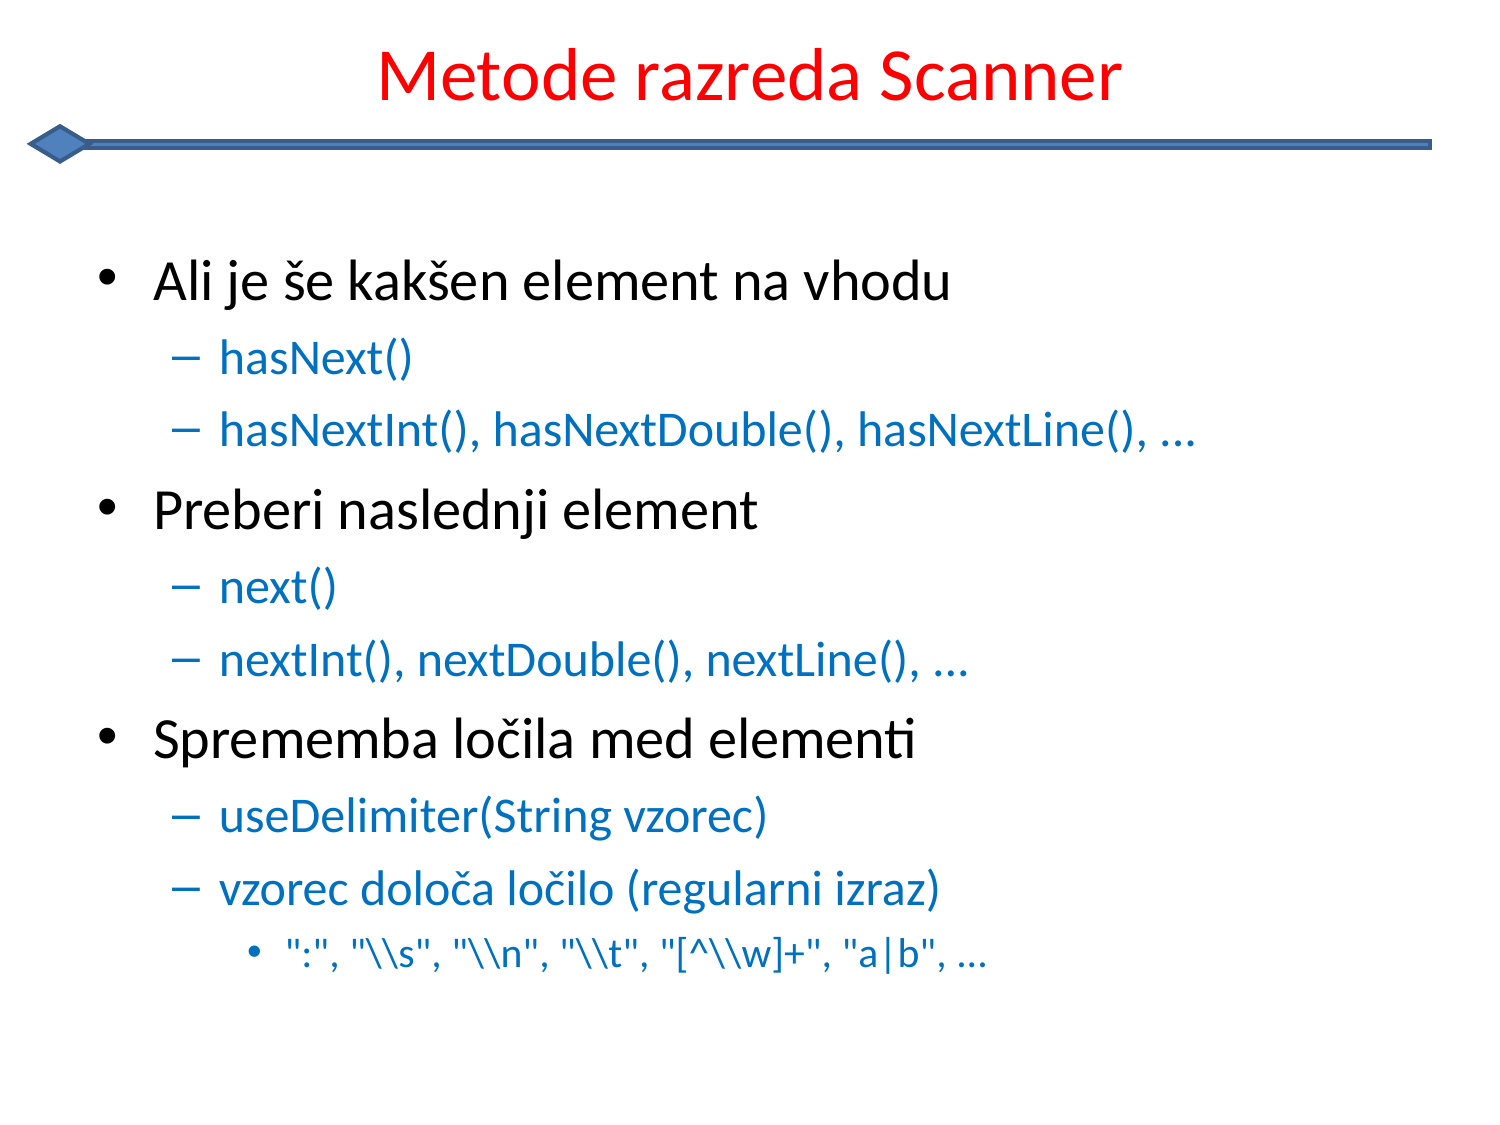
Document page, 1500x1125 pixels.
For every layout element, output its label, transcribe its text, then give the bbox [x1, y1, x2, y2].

list Ali je še kakšen element na vhodu hasNext() hasNextInt(), hasNextDouble(), hasNextLine(), ... Preberi naslednji element next() nextInt(), nextDouble(), nextLine(), ... Sprememba ločila med elementi useDelimiter(String vzorec) vzorec določa ločilo (regularni izraz) ":", "\\s", "\\n", "\\t", "[^\\w]+", "a|b", ... [82, 234, 1433, 1047]
title Metode razreda Scanner [0, 0, 1500, 141]
